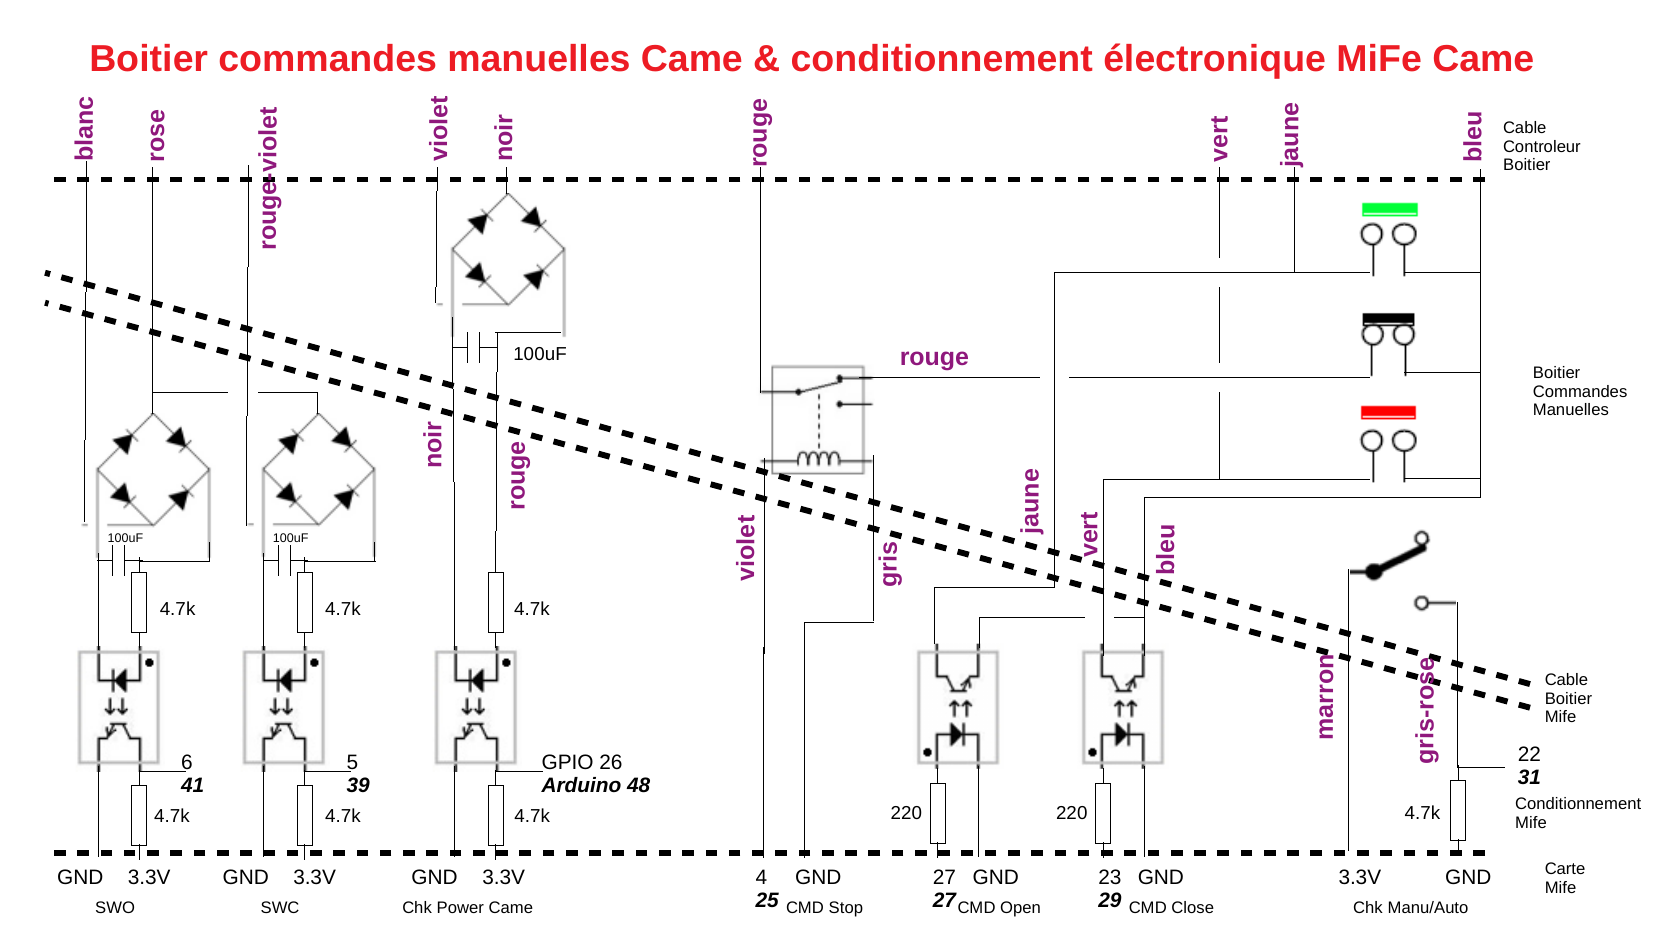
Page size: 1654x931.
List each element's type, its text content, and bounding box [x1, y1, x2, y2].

text_box GND [971, 858, 1034, 890]
text_box noir [481, 99, 526, 177]
text_box 3.3V [1323, 858, 1397, 897]
text_box rouge-violet [245, 92, 290, 266]
text_box CMD Close [1113, 890, 1230, 925]
text_box bleu [1450, 95, 1495, 177]
picture [430, 646, 522, 772]
text_box marron [1302, 639, 1347, 756]
text_box 100uF [498, 336, 582, 373]
text_box [131, 785, 147, 846]
picture [1350, 398, 1425, 489]
text_box 4.7k [499, 797, 565, 834]
text_box Cable Controleur Boitier [1488, 110, 1596, 182]
picture [1355, 291, 1426, 394]
picture [99, 553, 112, 560]
text_box 22 31 [1503, 735, 1556, 797]
text_box 220 [875, 795, 938, 831]
text_box violet [723, 500, 768, 596]
picture [80, 413, 216, 563]
text_box 4.7k [145, 590, 211, 627]
text_box 220 [1041, 795, 1103, 831]
text_box 4.7k [310, 590, 376, 627]
text_box 3.3V [113, 858, 186, 897]
text_box blanc [62, 81, 107, 177]
text_box [1095, 783, 1111, 844]
picture [435, 193, 571, 342]
text_box rouge [494, 425, 538, 526]
text_box [488, 572, 504, 633]
text_box 3.3V [467, 858, 540, 890]
text_box 3.3V [278, 858, 351, 897]
text_box 4.7k [310, 797, 376, 834]
text_box bleu [1143, 508, 1188, 591]
text_box gris [866, 526, 910, 603]
text_box Carte Mife [1530, 851, 1601, 905]
text_box 27 27 [918, 858, 971, 920]
text_box Chk Manu/Auto [1338, 890, 1484, 925]
picture [1350, 512, 1456, 633]
text_box [297, 785, 313, 846]
text_box Cable Boitier Mife [1530, 662, 1608, 734]
text_box vert [1196, 100, 1241, 177]
picture [279, 553, 290, 562]
text_box Chk Power Came [387, 890, 549, 925]
text_box 23 29 [1083, 858, 1137, 920]
text_box 4.7k [499, 591, 565, 627]
text_box 5 39 [331, 742, 385, 805]
text_box jaune [1267, 87, 1312, 183]
text_box SWO [80, 890, 151, 925]
picture [113, 553, 124, 563]
text_box violet [416, 81, 461, 177]
text_box 6 41 [166, 742, 220, 805]
text_box rouge [885, 334, 985, 378]
picture [264, 553, 278, 560]
text_box [1450, 780, 1466, 841]
text_box CMD Stop [771, 890, 879, 925]
text_box gris-rose [1403, 641, 1447, 779]
text_box rouge [736, 83, 780, 183]
picture [73, 646, 165, 772]
text_box 4.7k [139, 797, 205, 834]
text_box CMD Open [942, 890, 1056, 925]
text_box jaune [1008, 453, 1052, 549]
text_box vert [1067, 496, 1111, 573]
picture [246, 413, 381, 562]
text_box Conditionnement Mife [1500, 786, 1654, 840]
text_box GND [42, 858, 113, 897]
text_box SWC [245, 890, 315, 925]
text_box Boitier commandes manuelles Came & conditionnement électronique MiFe Came [74, 30, 1561, 129]
picture [754, 354, 875, 486]
text_box Boitier Commandes Manuelles [1518, 355, 1643, 427]
text_box GND [1430, 858, 1507, 897]
text_box 4.7k [1389, 795, 1456, 831]
text_box noir [410, 406, 455, 484]
text_box [297, 572, 313, 633]
text_box rose [133, 94, 178, 177]
text_box 100uF [92, 523, 159, 553]
text_box [131, 572, 147, 633]
text_box [930, 783, 946, 844]
text_box GND [1137, 858, 1199, 890]
picture [1350, 195, 1425, 283]
picture [238, 646, 330, 772]
text_box [488, 785, 504, 846]
text_box 100uF [258, 523, 324, 553]
text_box GND [207, 858, 278, 897]
picture [912, 643, 1004, 769]
picture [1077, 643, 1169, 769]
text_box GND [396, 858, 467, 890]
text_box GPIO 26 Arduino 48 [526, 742, 665, 805]
text_box GND [794, 858, 857, 890]
text_box 4 25 [740, 858, 794, 920]
